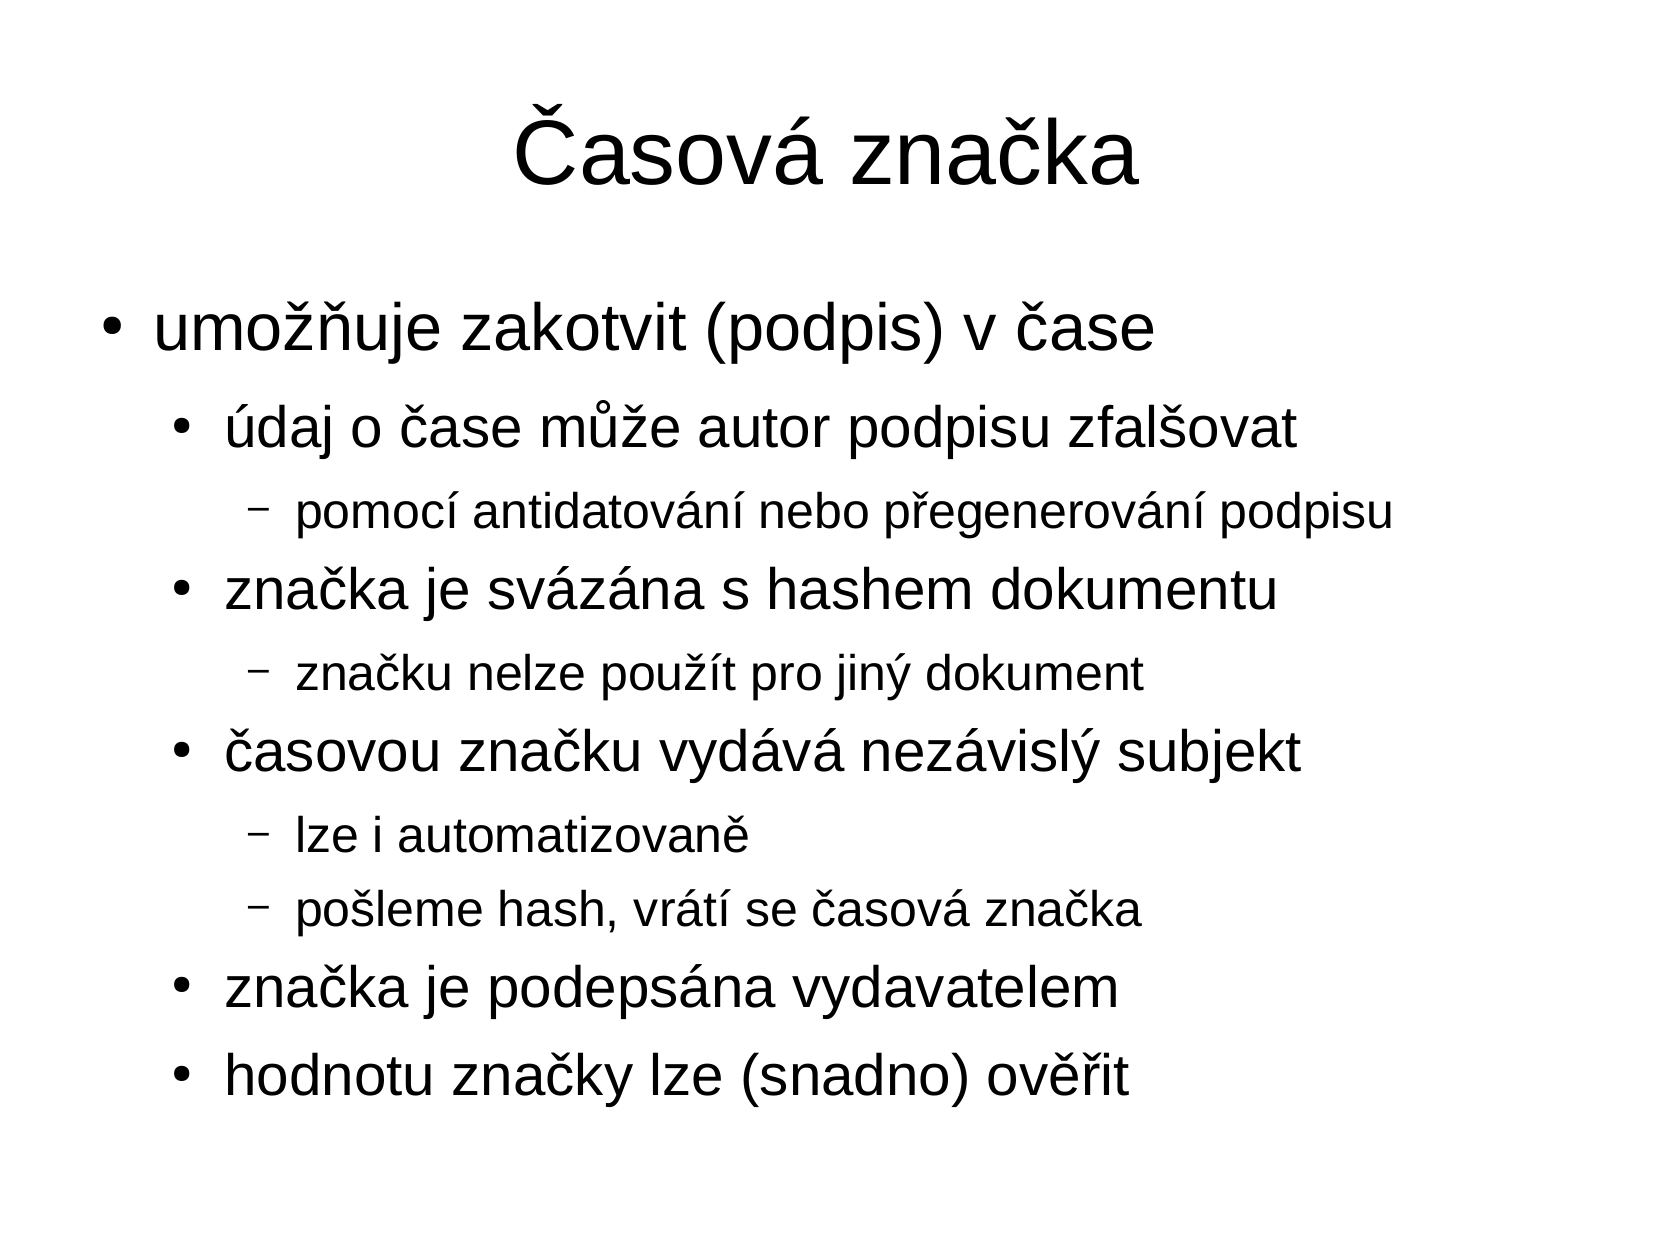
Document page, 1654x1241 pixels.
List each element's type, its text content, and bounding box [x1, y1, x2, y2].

list umožňuje zakotvit (podpis) v čase údaj o čase může autor podpisu zfalšovat pomocí antidatování nebo přegenerování podpisu značka je svázána s hashem dokumentu značku nelze použít pro jiný dokument časovou značku vydává nezávislý subjekt lze i automatizovaně pošleme hash, vrátí se časová značka značka je podepsána vydavatelem hodnotu značky lze (snadno) ověřit [82, 290, 1571, 1108]
title Časová značka [82, 49, 1571, 257]
